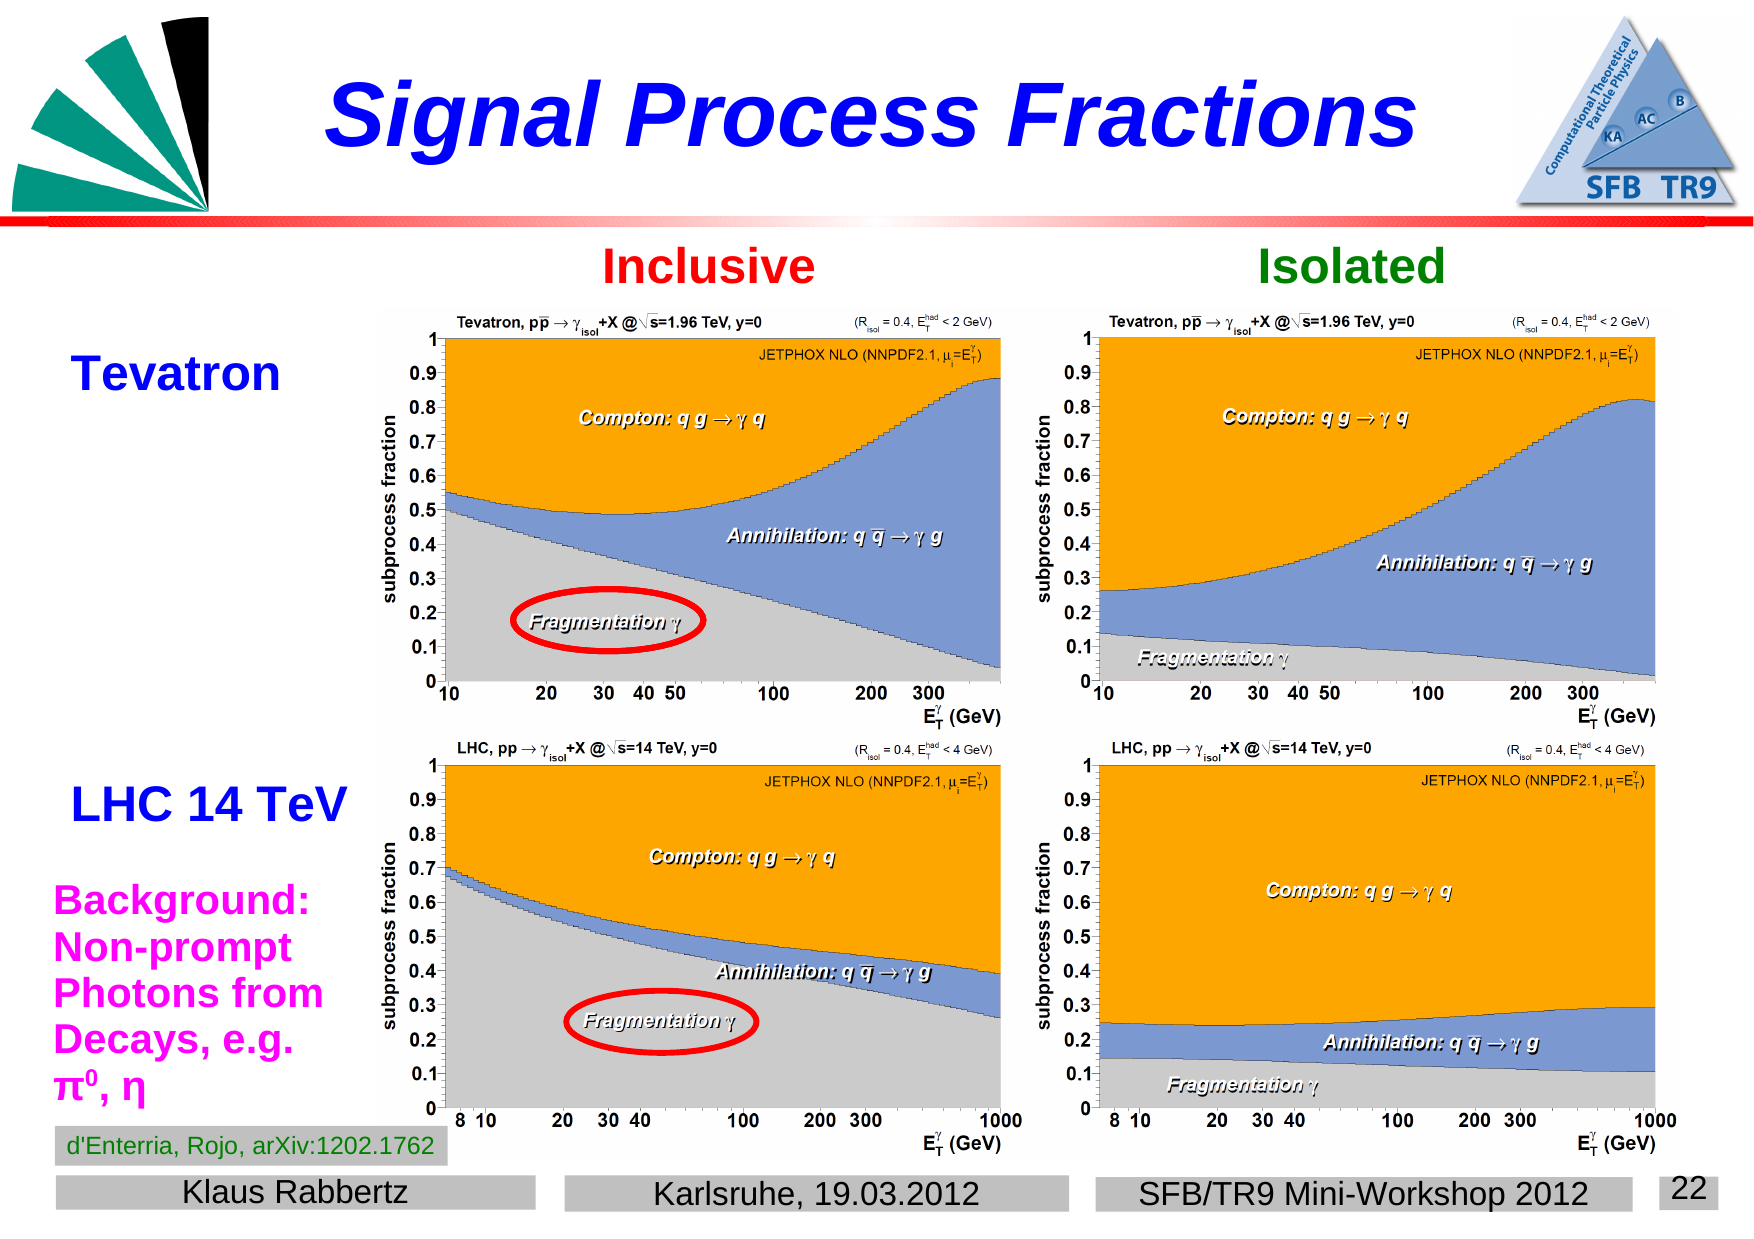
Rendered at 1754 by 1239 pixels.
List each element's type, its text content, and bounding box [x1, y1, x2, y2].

title Signal Process Fractions [220, 22, 1525, 207]
text_box d'Enterria, Rojo, arXiv:1202.1762 [54, 1125, 448, 1166]
picture [377, 307, 1678, 1161]
picture [1511, 11, 1743, 213]
picture [12, 17, 209, 214]
text_box Tevatron [58, 339, 294, 407]
text_box Isolated [1245, 232, 1459, 301]
text_box Inclusive [590, 232, 828, 301]
text_box LHC 14 TeV [58, 770, 360, 838]
text_box Background: Non-prompt Photons from Decays, e.g. π0, η [41, 870, 337, 1116]
